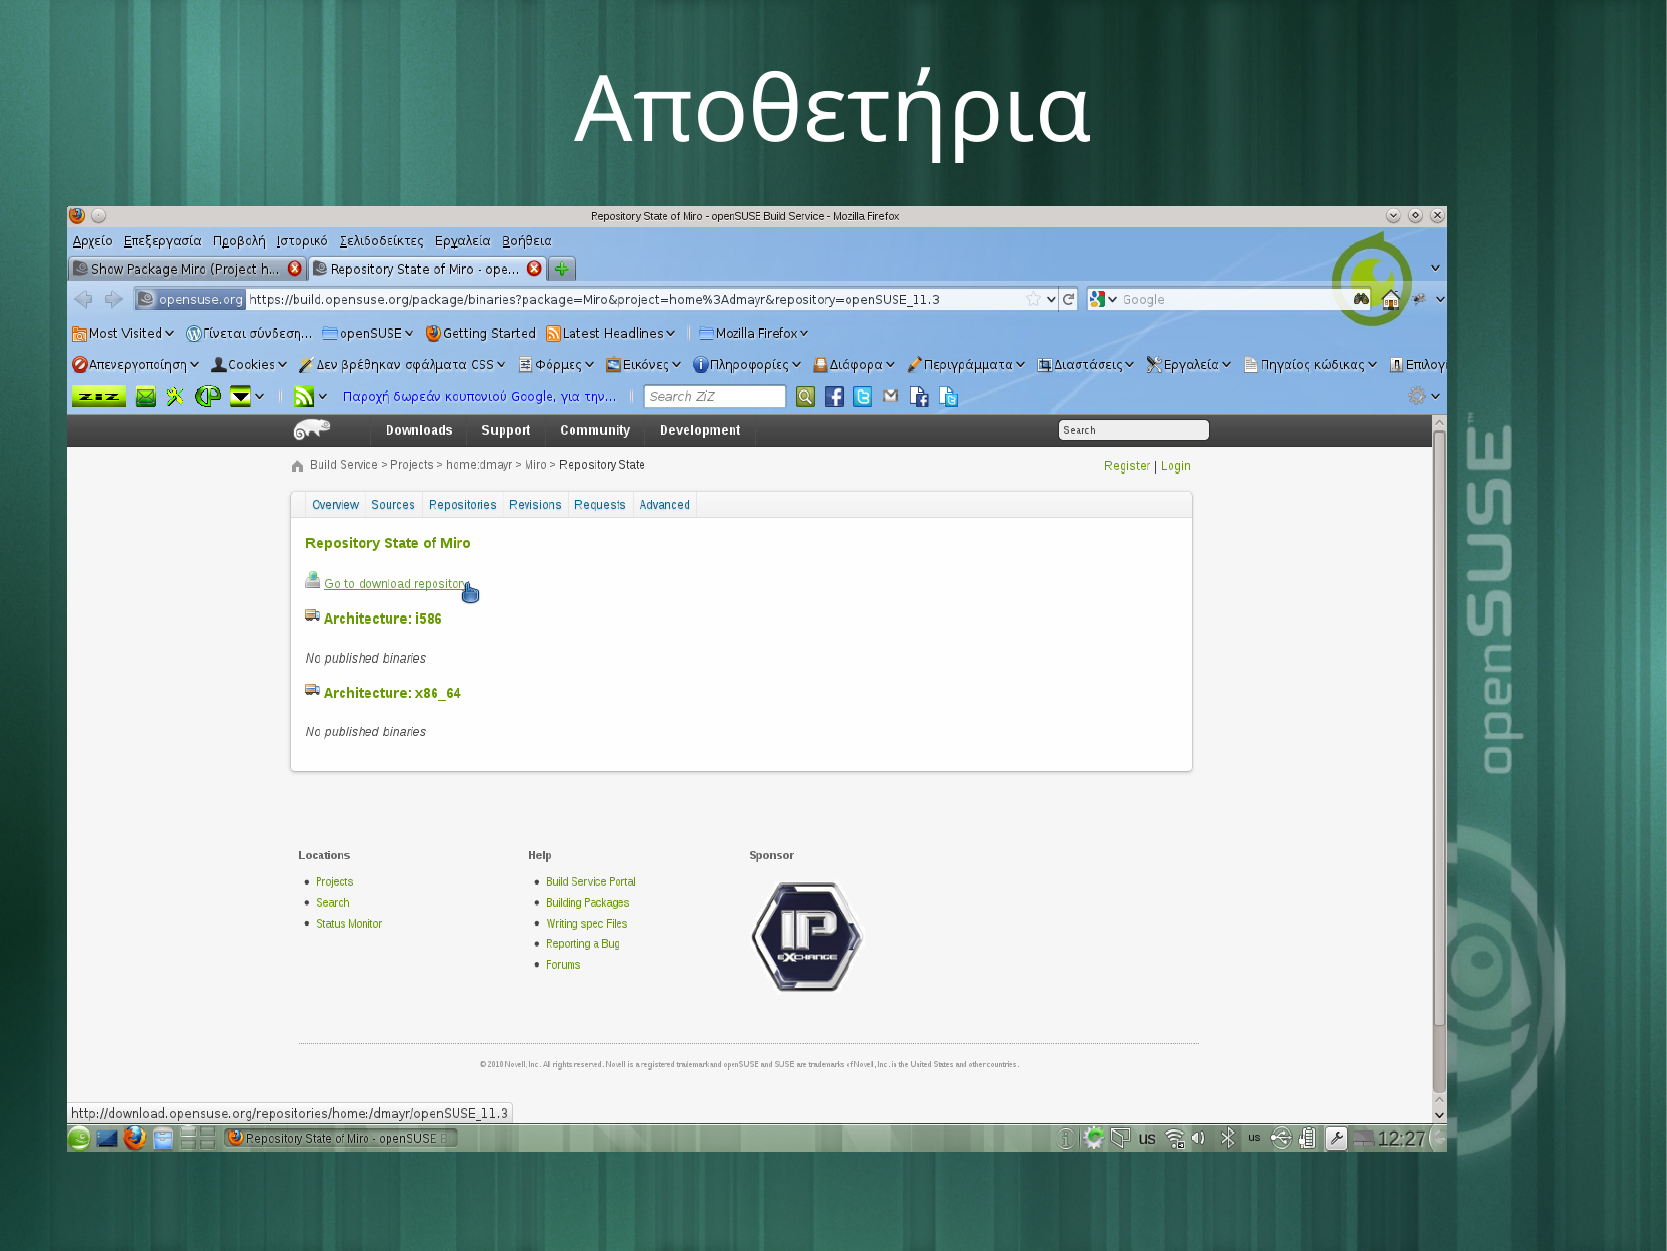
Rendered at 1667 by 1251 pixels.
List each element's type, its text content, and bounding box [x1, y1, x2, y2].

picture [0, 0, 1667, 1251]
title Αποθετήρια [40, 50, 1627, 271]
list [38, 295, 1625, 1196]
